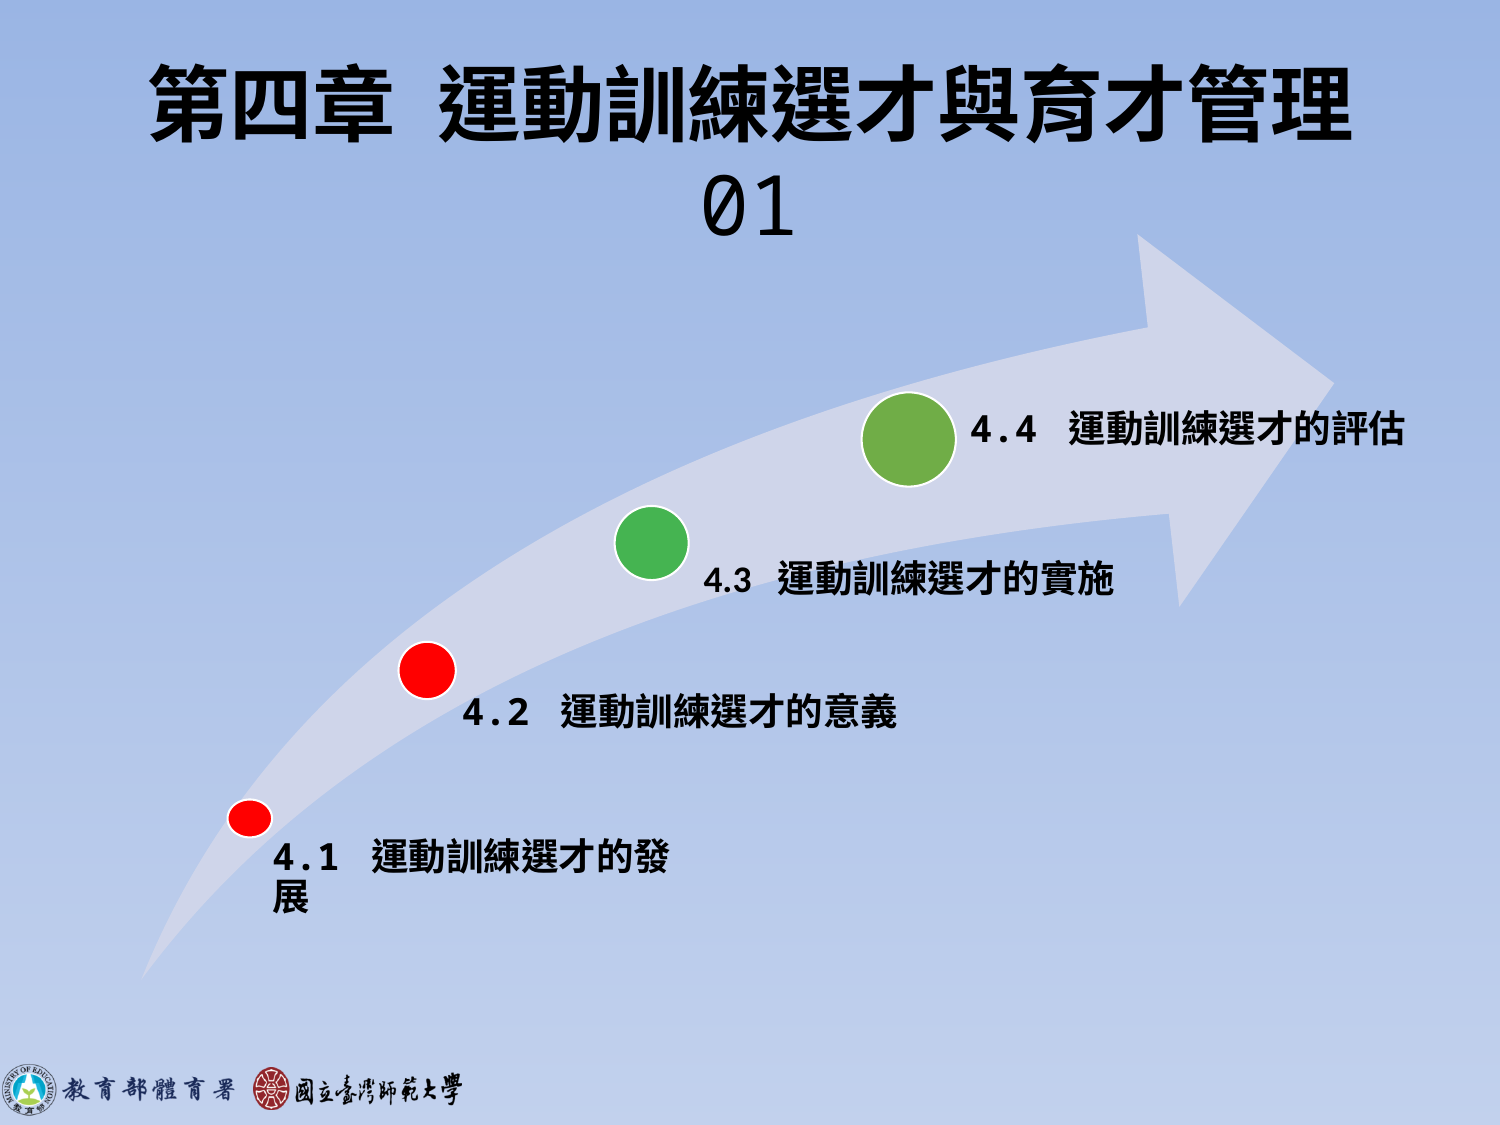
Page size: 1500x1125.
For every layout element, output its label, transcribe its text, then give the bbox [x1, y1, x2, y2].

title 第四章 運動訓練選才與育才管理 01 [75, 45, 1426, 233]
text_box 4.1 運動訓練選才的發展 [249, 837, 708, 901]
text_box 4.4 運動訓練選才的評估 [920, 409, 1426, 476]
text_box 4.2 運動訓練選才的意義 [431, 692, 939, 763]
text_box 4.3 運動訓練選才的實施 [664, 559, 1163, 626]
text_box [141, 234, 1335, 980]
